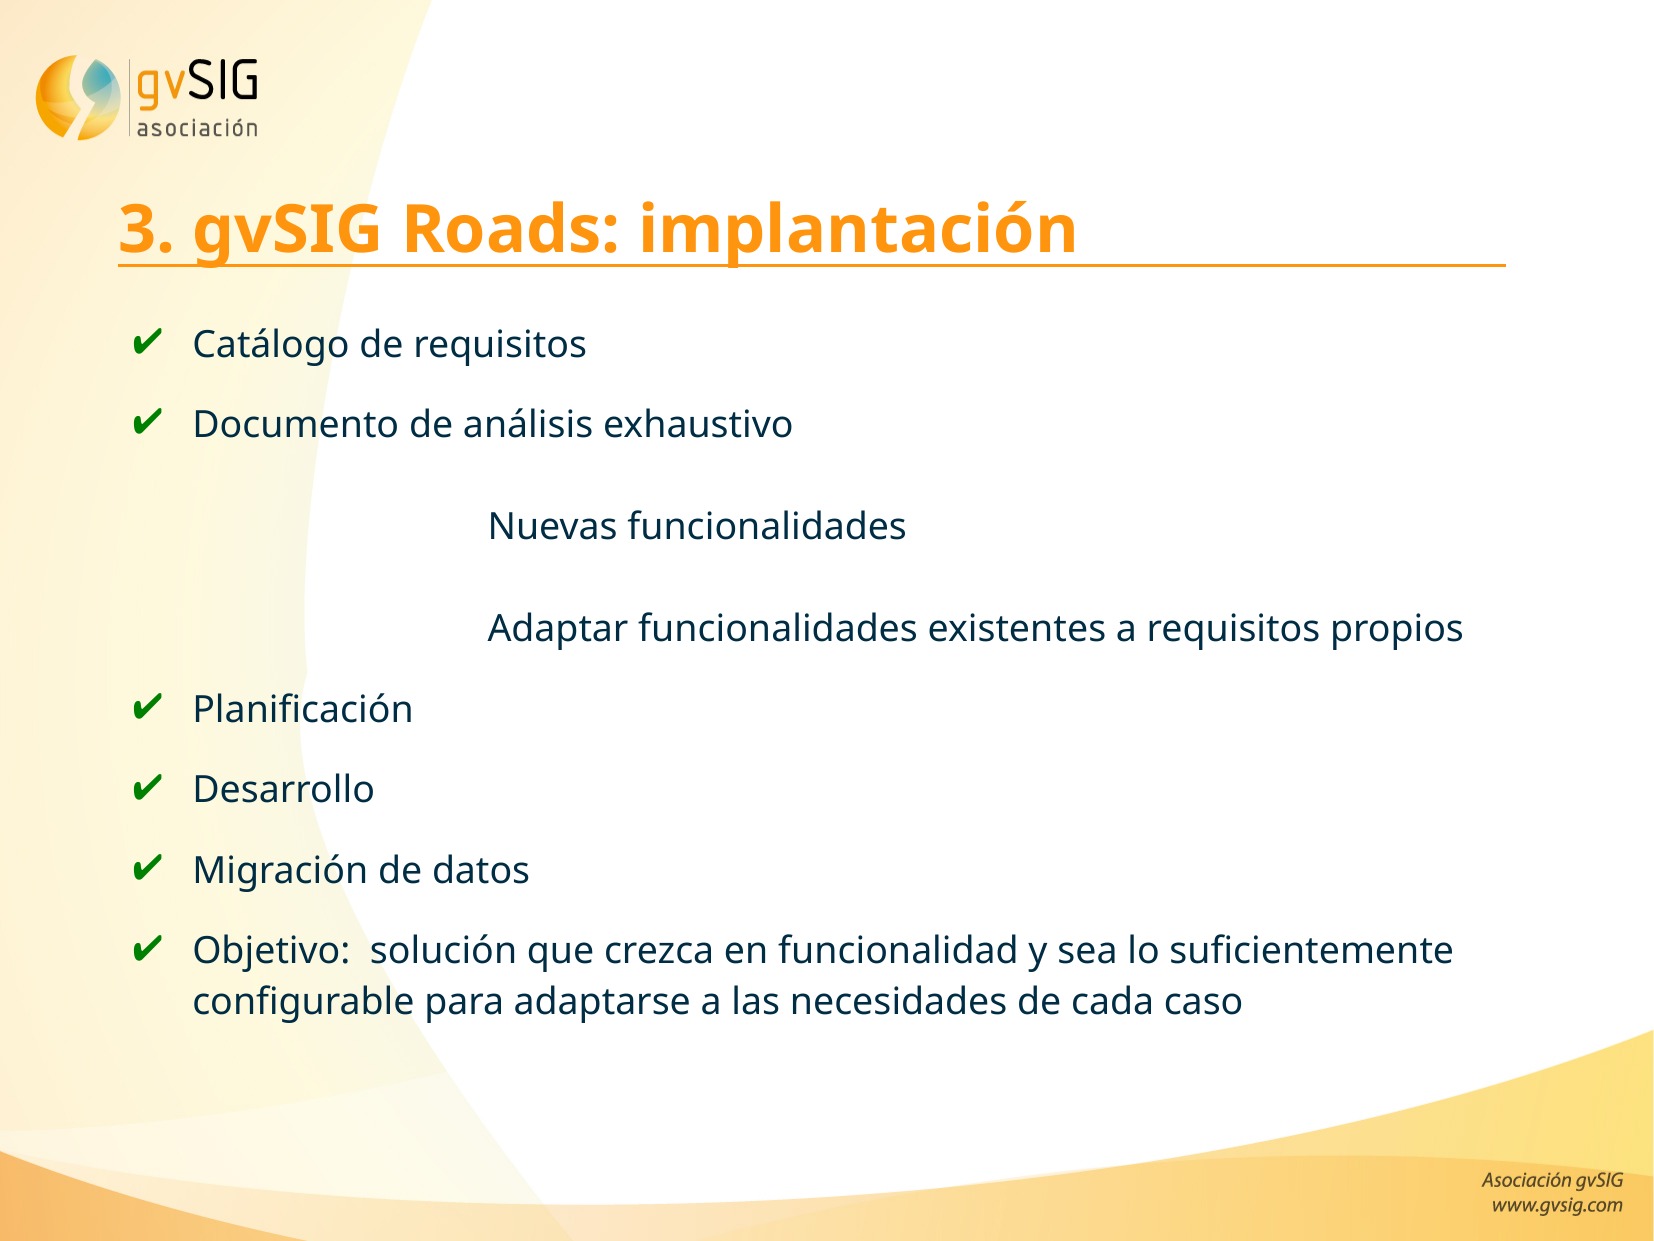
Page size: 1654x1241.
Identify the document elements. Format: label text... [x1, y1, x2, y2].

picture [0, 0, 1654, 1241]
title 3. gvSIG Roads: implantación [118, 177, 1607, 276]
text_box Catálogo de requisitos Documento de análisis exhaustivo Nuevas funcionalidades Adaptar funcionalidades existentes a requisitos propios Planificación Desarrollo Migración de datos Objetivo: solución que crezca en funcionalidad y sea lo suficientemente configurable para adaptarse a las necesidades de cada caso [100, 309, 1593, 1164]
